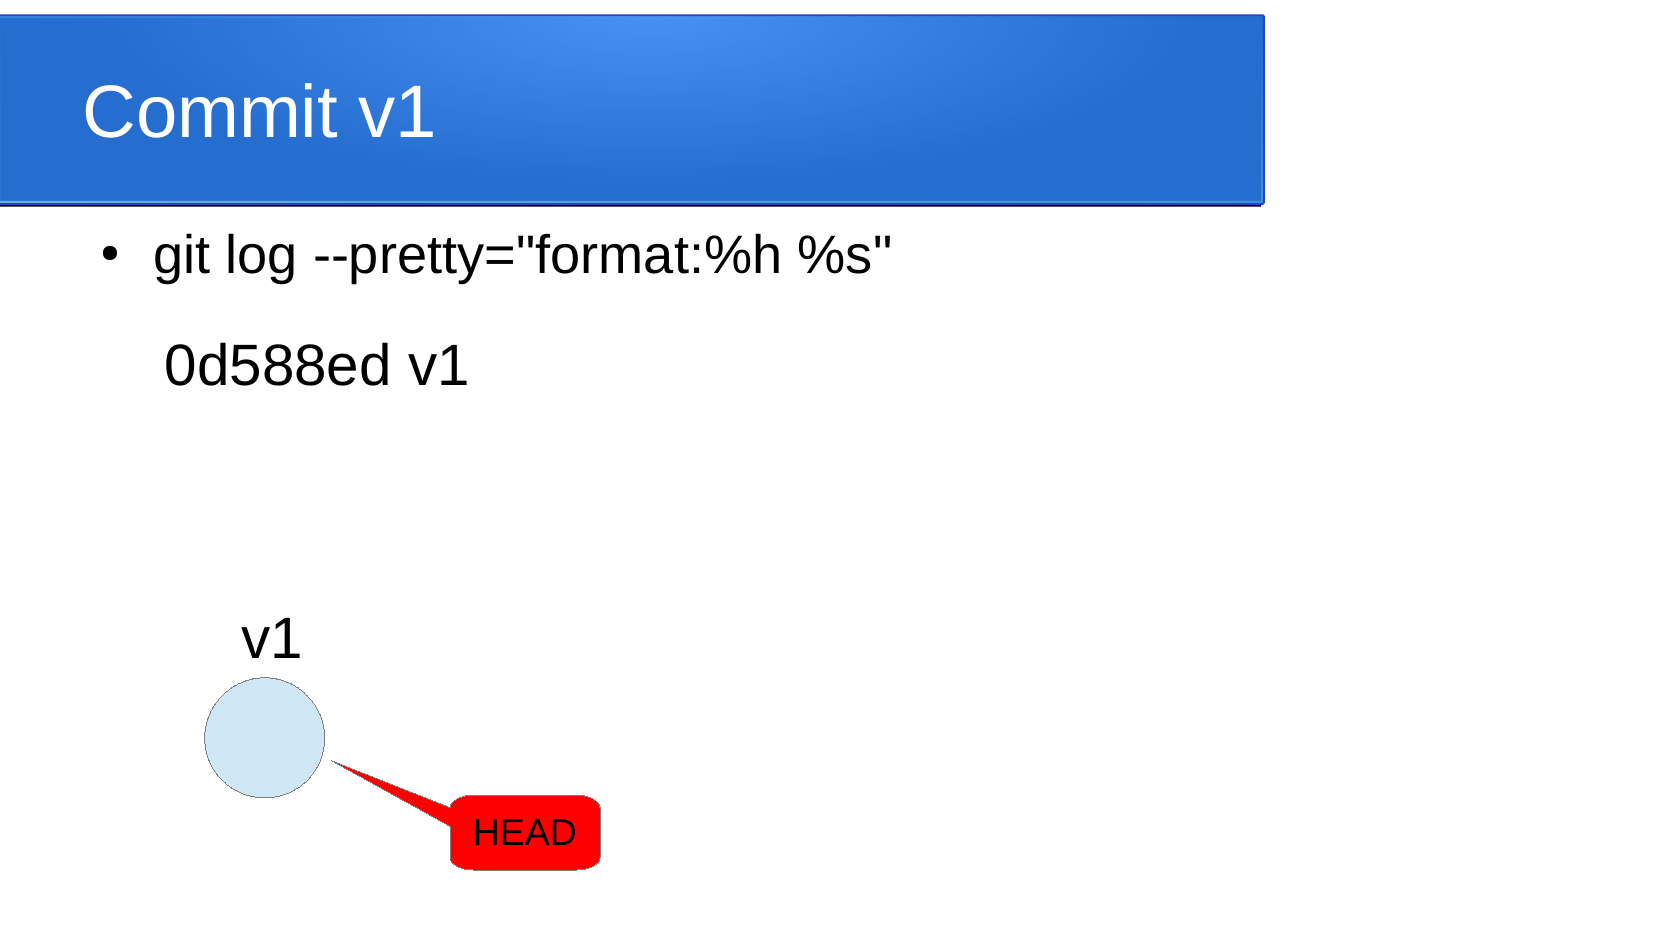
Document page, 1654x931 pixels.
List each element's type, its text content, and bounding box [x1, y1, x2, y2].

text_box v1 [174, 598, 370, 679]
text_box [204, 679, 325, 798]
title Commit v1 [82, 35, 1235, 189]
text_box 0d588ed v1 [150, 325, 586, 535]
text_box HEAD [331, 760, 601, 871]
list git log --pretty="format:%h %s" [82, 224, 1571, 764]
